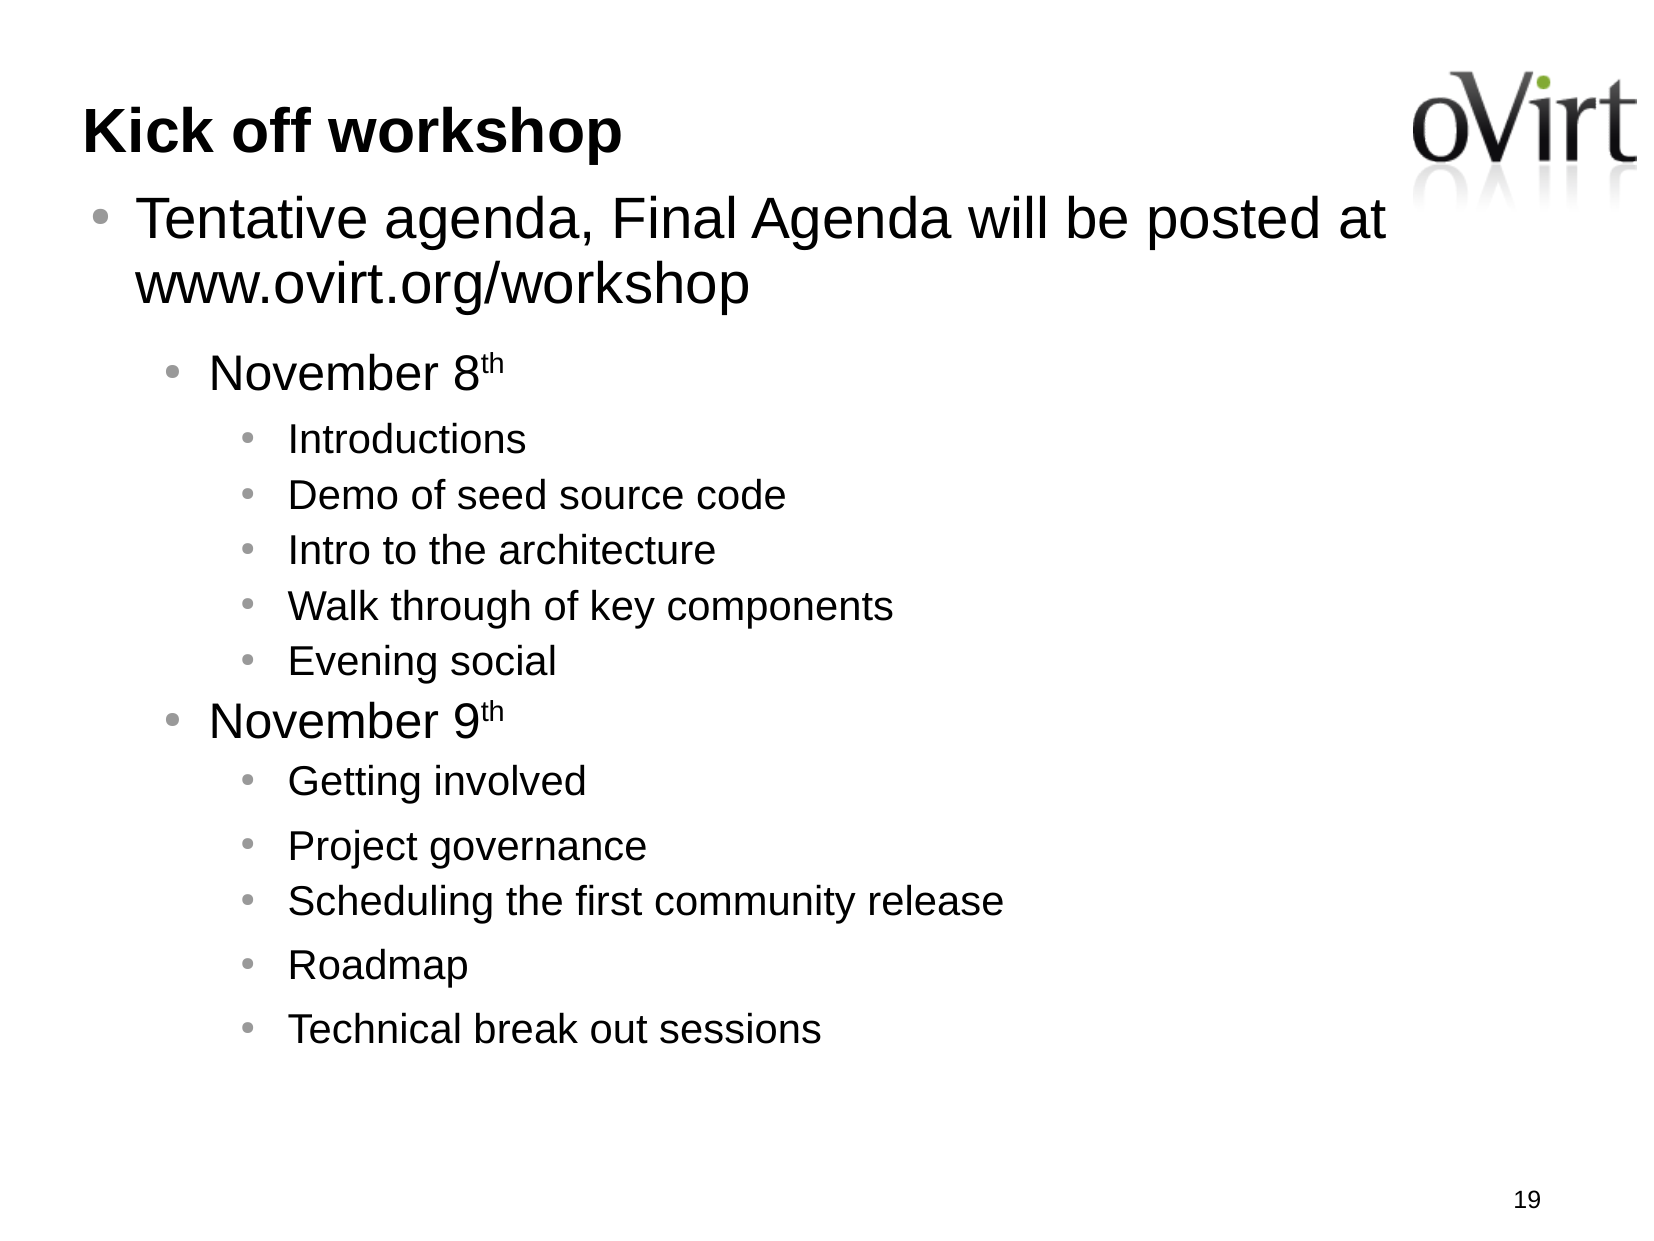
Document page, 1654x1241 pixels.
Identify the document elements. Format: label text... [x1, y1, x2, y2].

list Tentative agenda, Final Agenda will be posted at www.ovirt.org/workshop November 8th Introductions Demo of seed source code Intro to the architecture Walk through of key components Evening social November 9th Getting involved Project governance Scheduling the first community release Roadmap Technical break out sessions [75, 185, 1564, 1177]
picture [1413, 63, 1637, 212]
title Kick off workshop [82, 37, 1571, 185]
